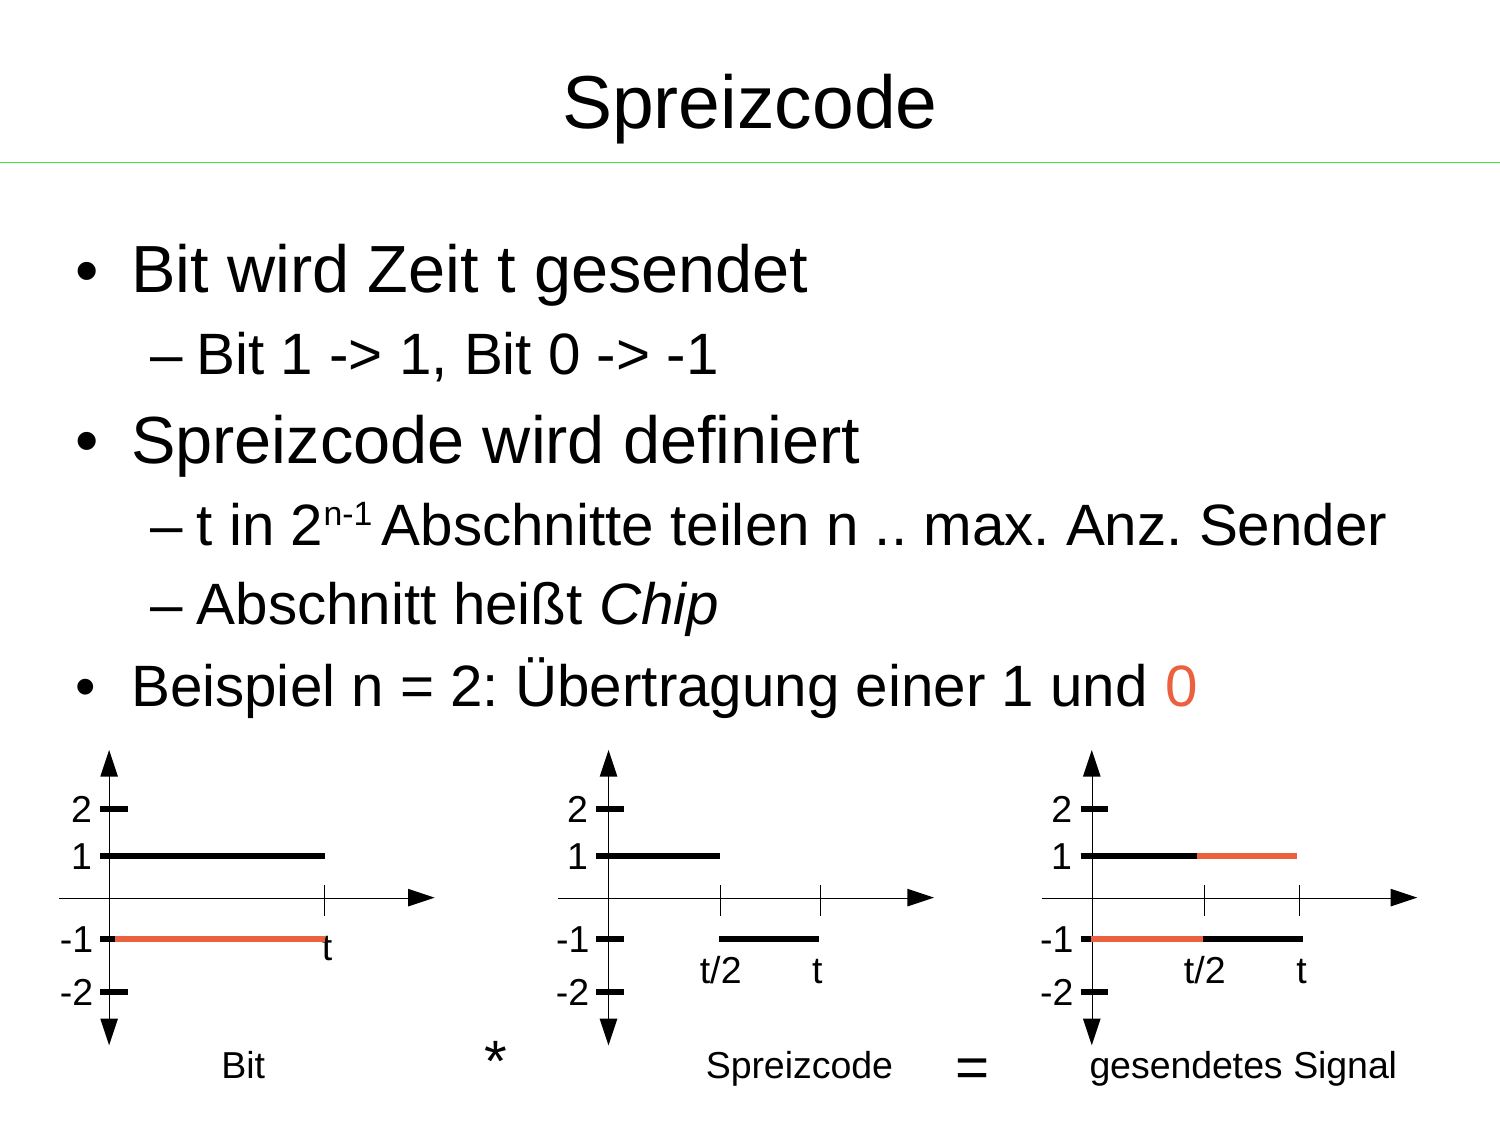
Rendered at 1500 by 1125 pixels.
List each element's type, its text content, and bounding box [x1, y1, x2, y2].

text_box Bit [206, 1033, 281, 1094]
text_box 2 [552, 777, 603, 838]
text_box 2 [56, 777, 107, 838]
text_box -2 [541, 968, 605, 1021]
text_box t [307, 915, 348, 976]
text_box -2 [45, 968, 108, 1021]
list Bit wird Zeit t gesendet Bit 1 -> 1, Bit 0 -> -1 Spreizcode wird definiert t in 2n-1 Abschnitte teilen n .. max. Anz. Sender Abschnitt heißt Chip Beispiel n = 2: Übertragung einer 1 und 0 [75, 232, 1426, 813]
text_box -1 [541, 907, 605, 968]
text_box Spreizcode [691, 1033, 908, 1094]
text_box t/2 [1169, 939, 1241, 999]
text_box 1 [56, 838, 107, 885]
text_box t [1281, 939, 1322, 999]
text_box = [940, 1021, 1005, 1107]
text_box 1 [552, 838, 603, 885]
text_box 1 [1036, 838, 1087, 885]
text_box -2 [1025, 968, 1089, 1021]
text_box -1 [45, 907, 109, 968]
text_box 2 [1036, 777, 1087, 838]
title Spreizcode [75, 57, 1426, 148]
text_box gesendetes Signal [1074, 1033, 1413, 1094]
text_box t/2 [685, 939, 757, 999]
text_box * [469, 1015, 534, 1101]
text_box t [797, 939, 838, 999]
text_box -1 [1025, 907, 1089, 968]
